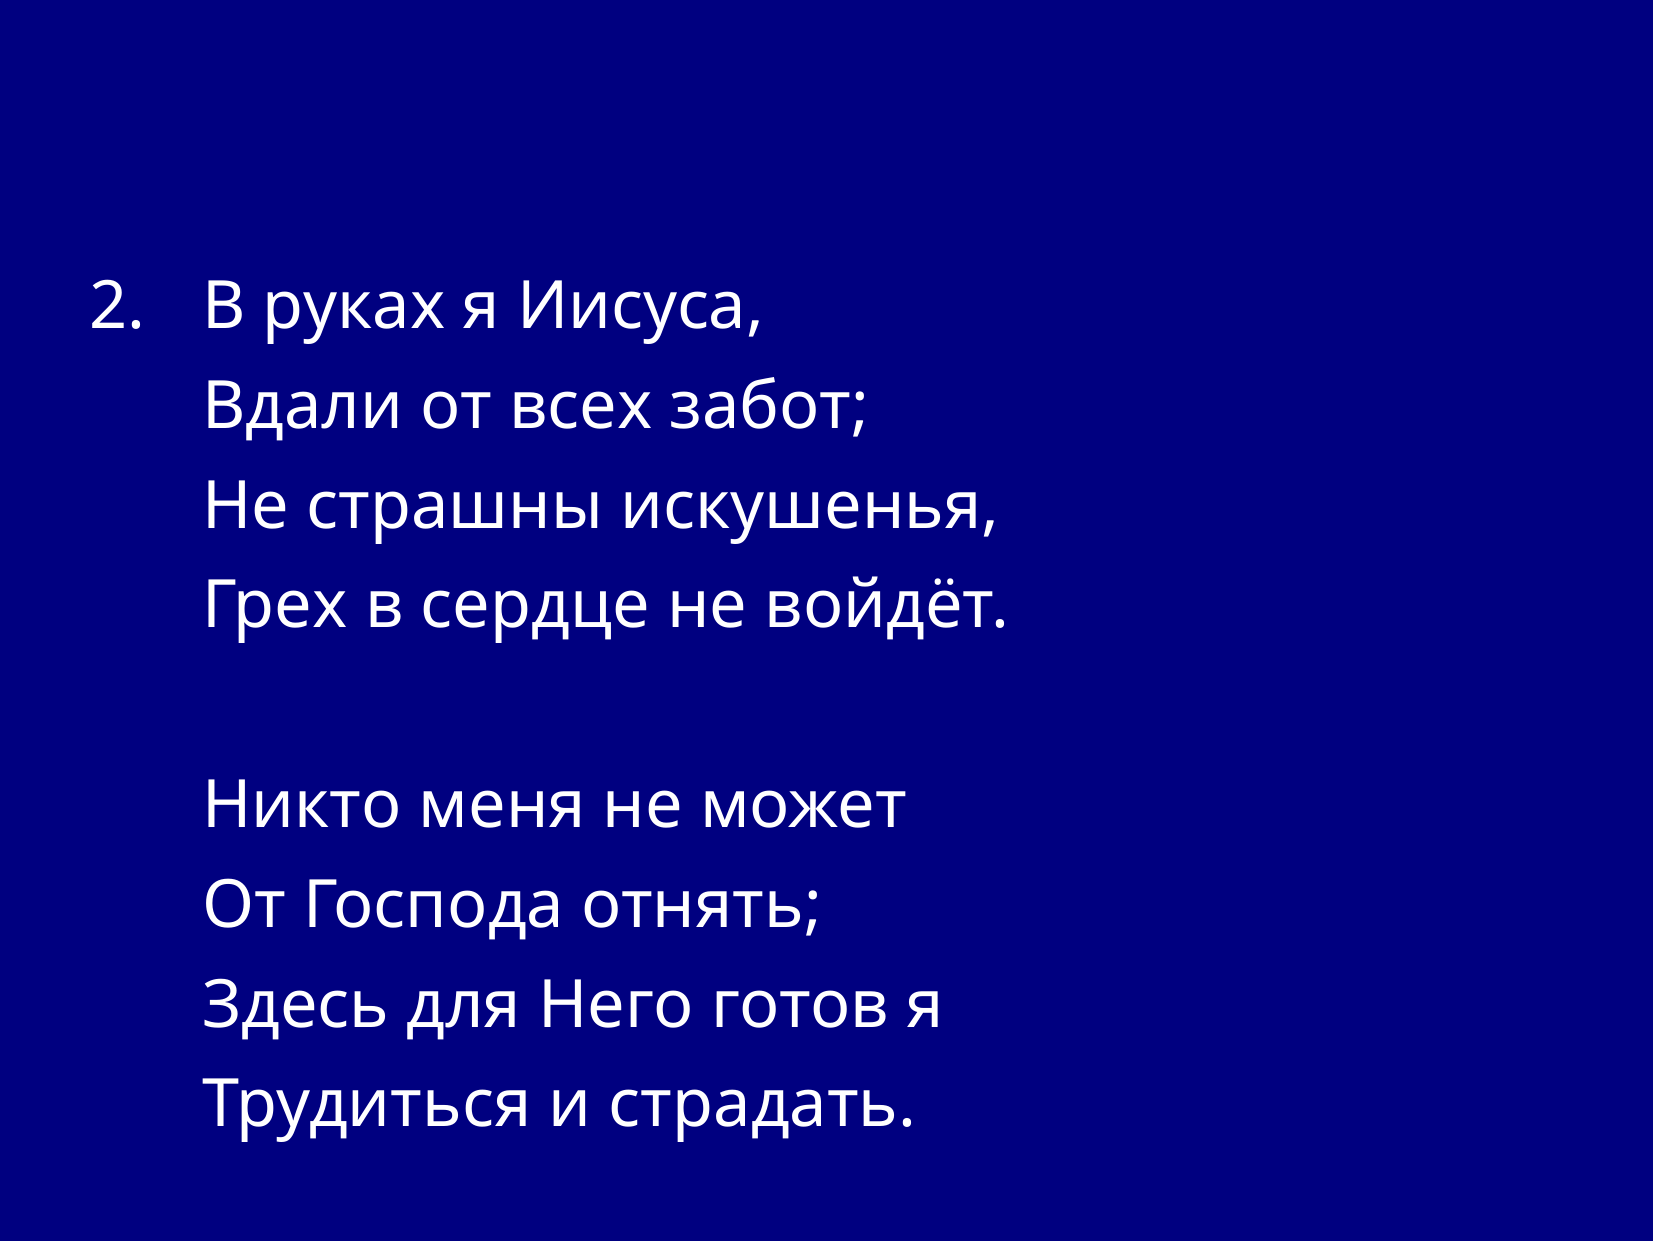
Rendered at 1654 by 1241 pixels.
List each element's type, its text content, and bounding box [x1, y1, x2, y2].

text_box 2. В руках я Иисуса, Вдали от всех забот; Не страшны искушенья, Грех в сердце не войдёт. Никто меня не может От Господа отнять; Здесь для Него готов я Трудиться и страдать. [75, 150, 1576, 1163]
